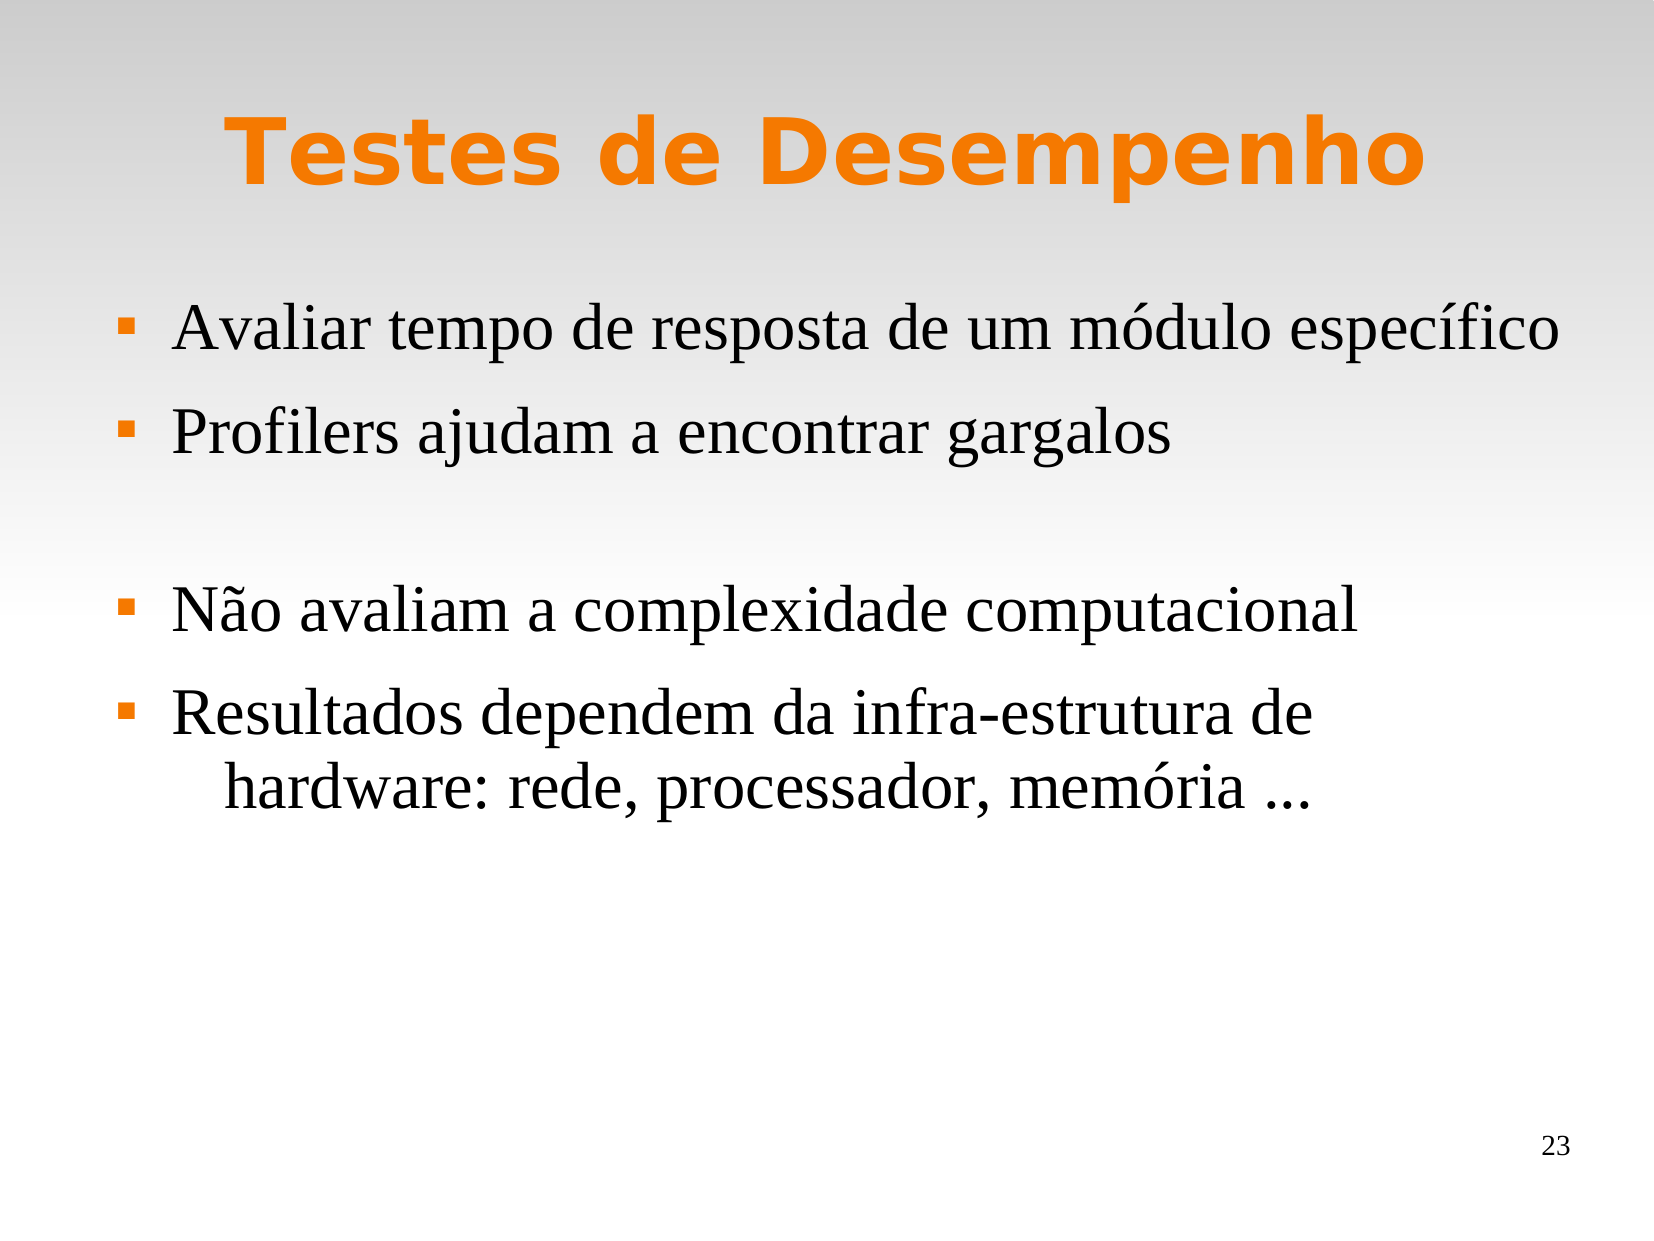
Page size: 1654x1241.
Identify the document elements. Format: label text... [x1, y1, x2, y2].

list Avaliar tempo de resposta de um módulo específico Profilers ajudam a encontrar gargalos Não avaliam a complexidade computacional Resultados dependem da infra-estrutura de hardware: rede, processador, memória ... [82, 290, 1571, 1094]
title Testes de Desempenho [82, 49, 1571, 257]
